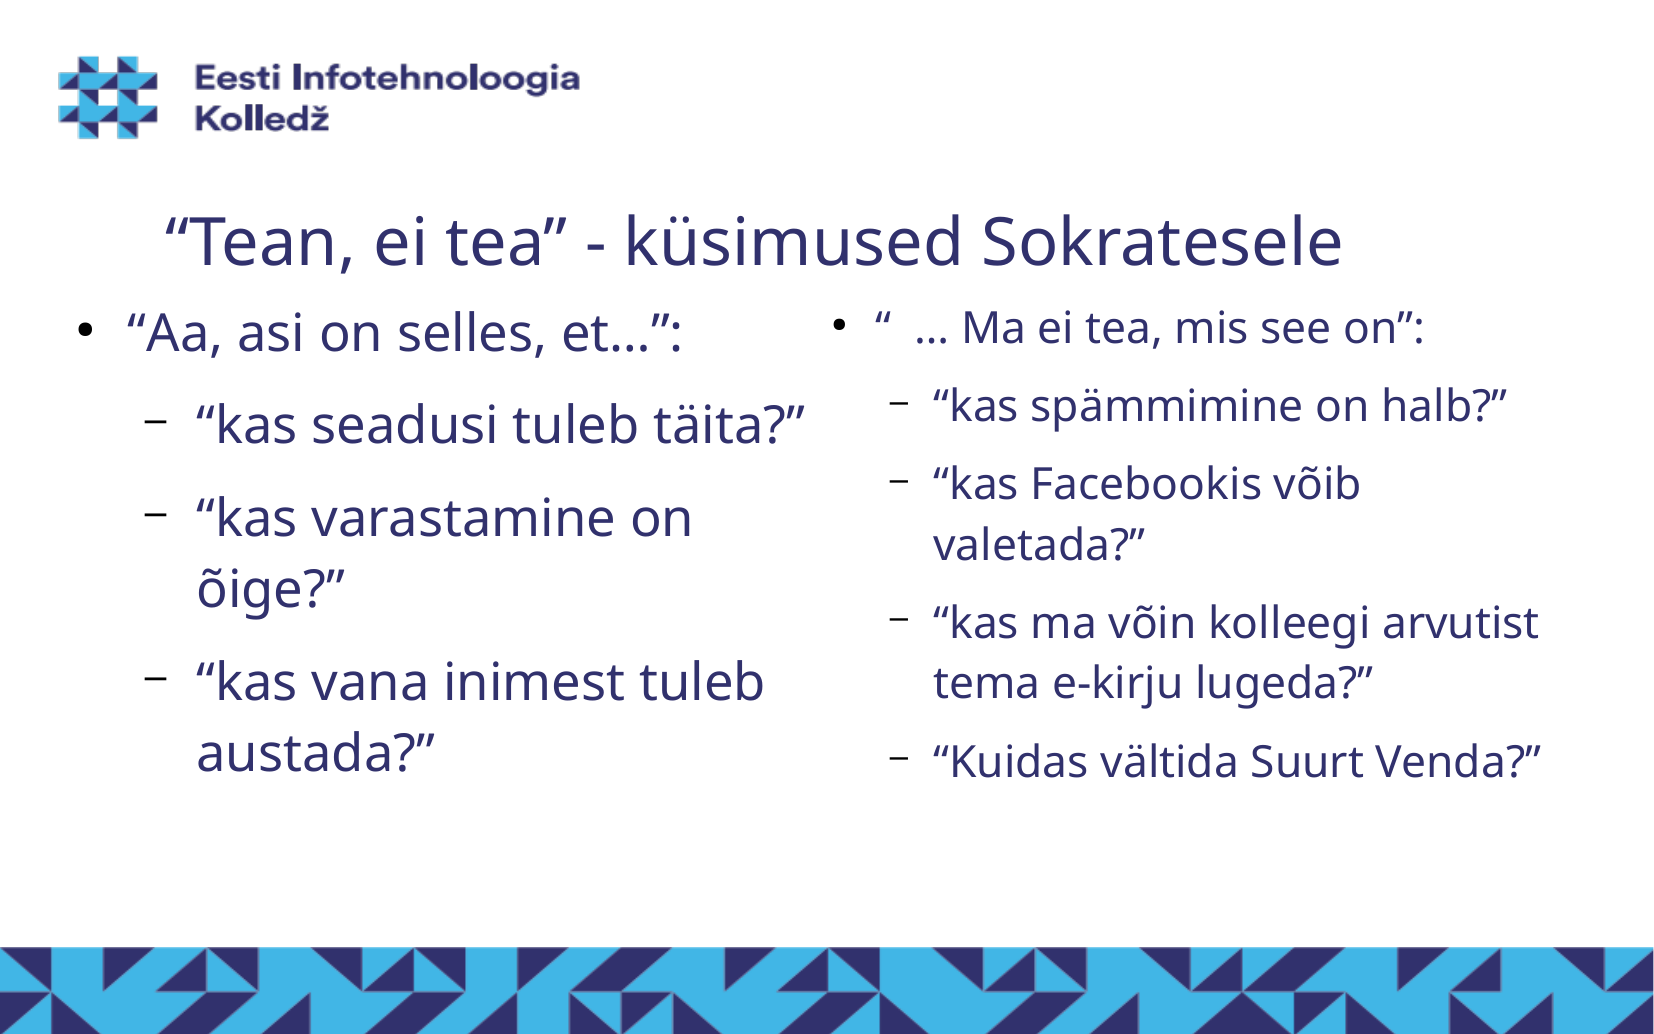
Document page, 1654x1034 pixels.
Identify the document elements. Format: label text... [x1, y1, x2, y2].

list “Aa, asi on selles, et…”: “kas seadusi tuleb täita?” “kas varastamine on õige?” “kas vana inimest tuleb austada?” [59, 295, 814, 804]
list “ … Ma ei tea, mis see on”: “kas spämmimine on halb?” “kas Facebookis võib valetada?” “kas ma võin kolleegi arvutist tema e-kirju lugeda?” “Kuidas vältida Suurt Venda?” [817, 295, 1573, 857]
title “Tean, ei tea” - küsimused Sokratesele [165, 153, 1607, 326]
